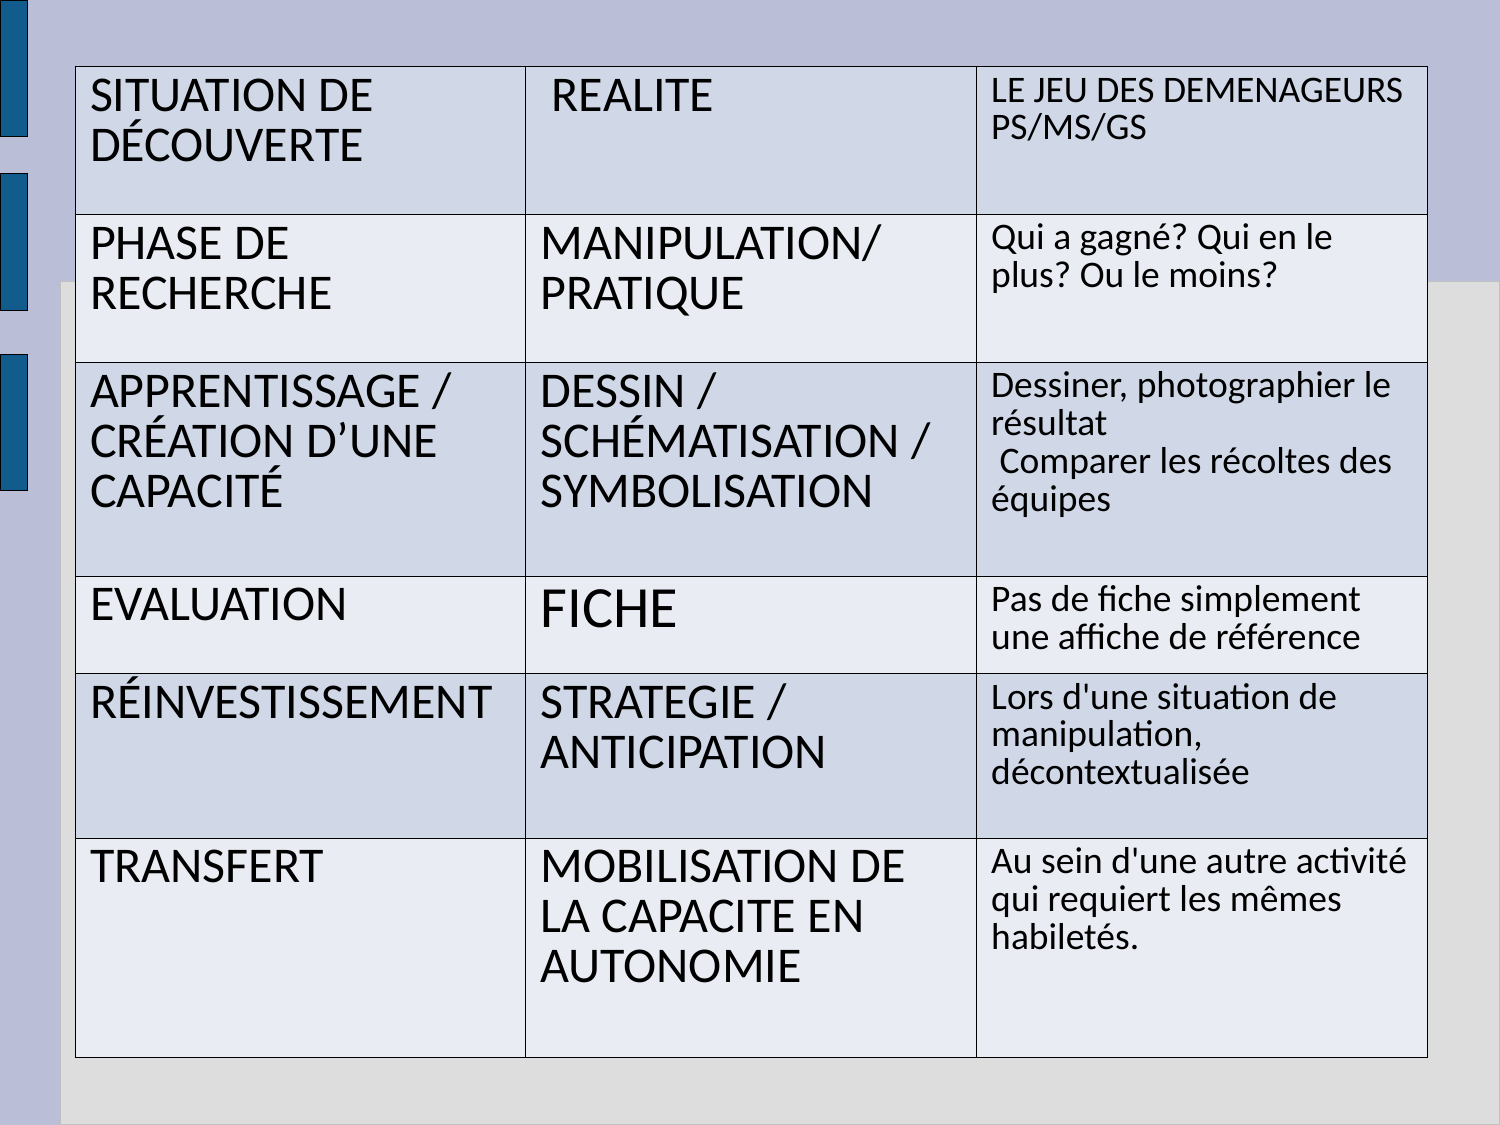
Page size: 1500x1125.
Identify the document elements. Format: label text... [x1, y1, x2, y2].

table_cell EVALUATION [76, 577, 525, 673]
table_cell FICHE [526, 577, 976, 673]
table_cell Qui a gagné? Qui en le plus? Ou le moins? [977, 215, 1427, 362]
table_cell STRATEGIE / ANTICIPATION [526, 674, 976, 838]
table_cell Pas de fiche simplement une affiche de référence [977, 577, 1427, 673]
table_cell DESSIN / SCHÉMATISATION / SYMBOLISATION [526, 363, 976, 576]
table_cell RÉINVESTISSEMENT [76, 674, 525, 838]
table_cell Dessiner, photographier le résultat Comparer les récoltes des équipes [977, 363, 1427, 576]
table_cell PHASE DE RECHERCHE [76, 215, 525, 362]
table_cell TRANSFERT [76, 839, 525, 1057]
table_cell MOBILISATION DE LA CAPACITE EN AUTONOMIE [526, 839, 976, 1057]
table_header REALITE [526, 67, 976, 214]
table_header SITUATION DE DÉCOUVERTE [76, 67, 525, 214]
table_header LE JEU DES DEMENAGEURS PS/MS/GS [977, 67, 1427, 214]
table_cell MANIPULATION/ PRATIQUE [526, 215, 976, 362]
table_cell Au sein d'une autre activité qui requiert les mêmes habiletés. [977, 839, 1427, 1057]
table_cell Lors d'une situation de manipulation, décontextualisée [977, 674, 1427, 838]
table_cell APPRENTISSAGE / CRÉATION D’UNE CAPACITÉ [76, 363, 525, 576]
